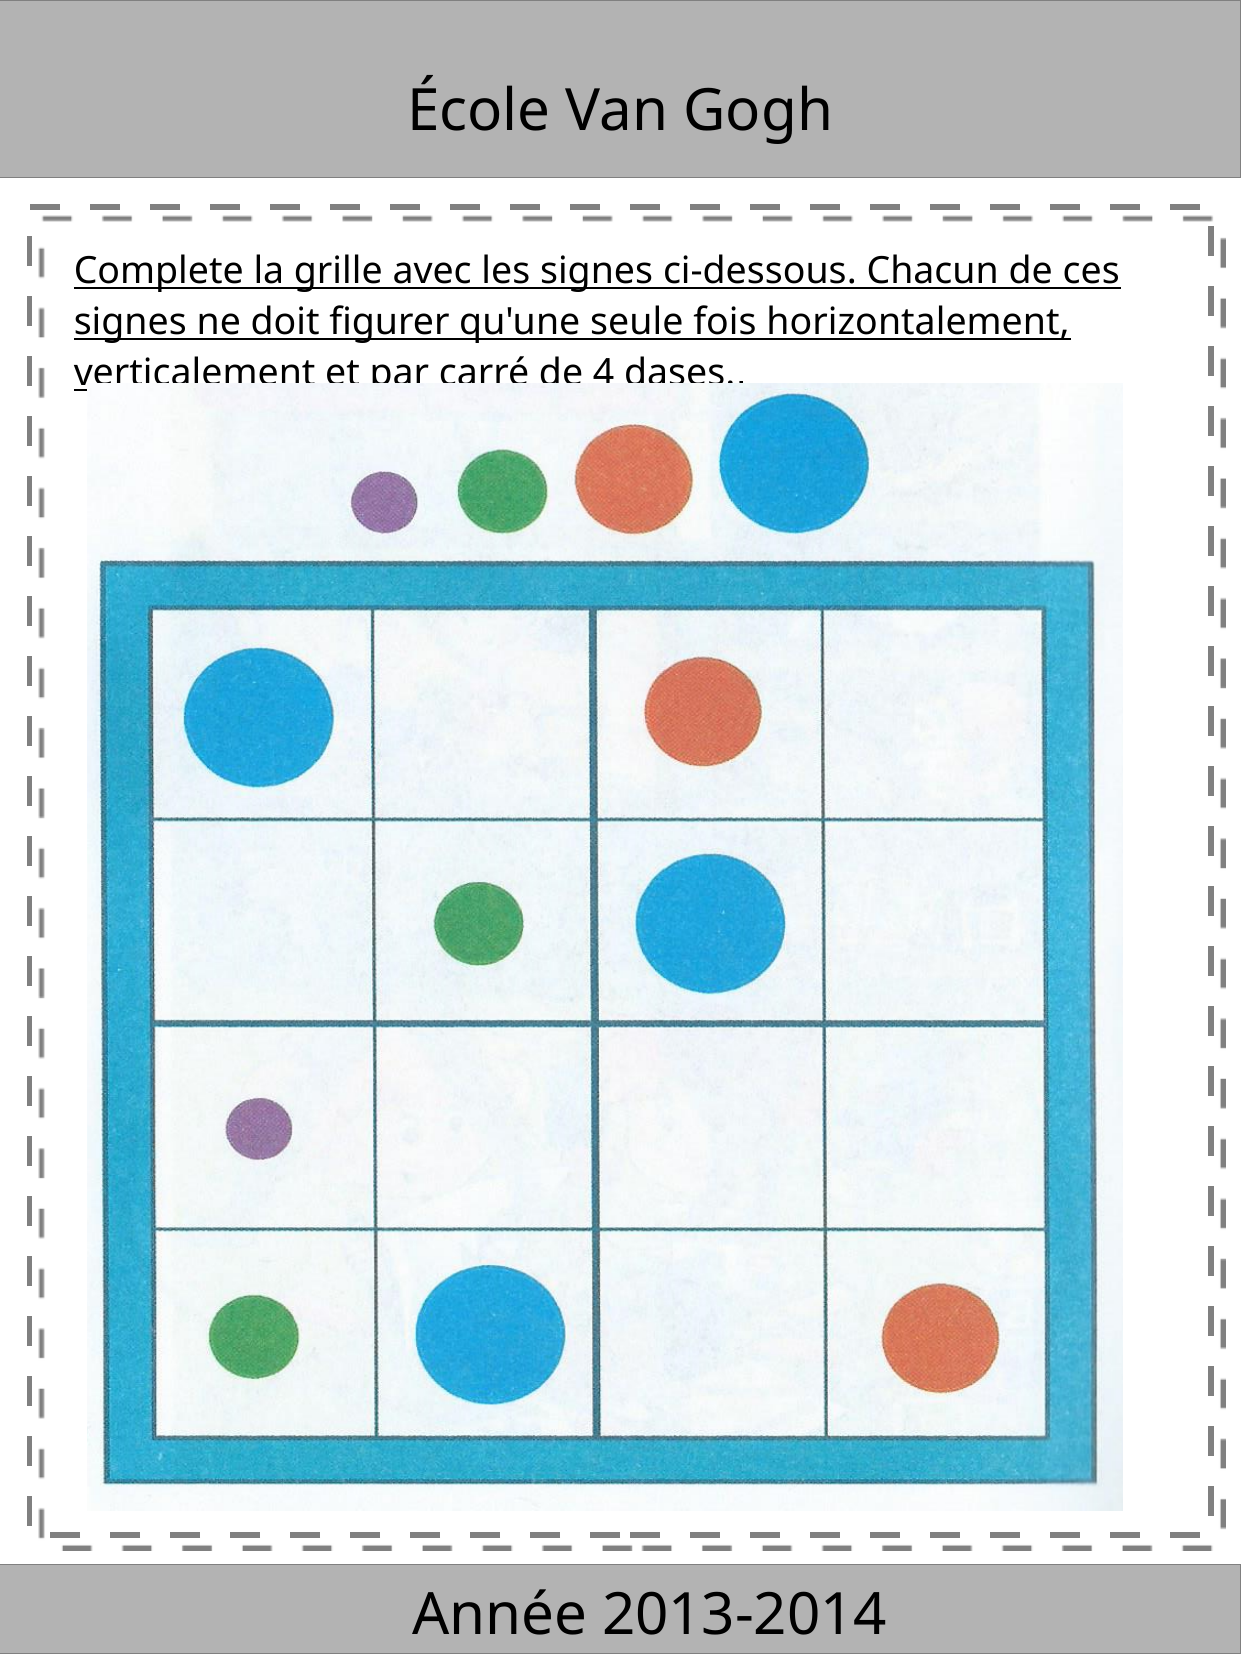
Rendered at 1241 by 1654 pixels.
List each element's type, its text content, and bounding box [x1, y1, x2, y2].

text_box École Van Gogh [177, 61, 1063, 174]
text_box Complete la grille avec les signes ci-dessous. Chacun de ces signes ne doit figurer qu'une seule fois horizontalement, verticalement et par carré de 4 dases.. [59, 236, 1152, 396]
text_box [0, 0, 1241, 178]
text_box [1093, 1564, 1241, 1654]
text_box Année 2013-2014 [206, 1564, 1093, 1654]
text_box [0, 1564, 206, 1654]
picture [87, 383, 1123, 1511]
